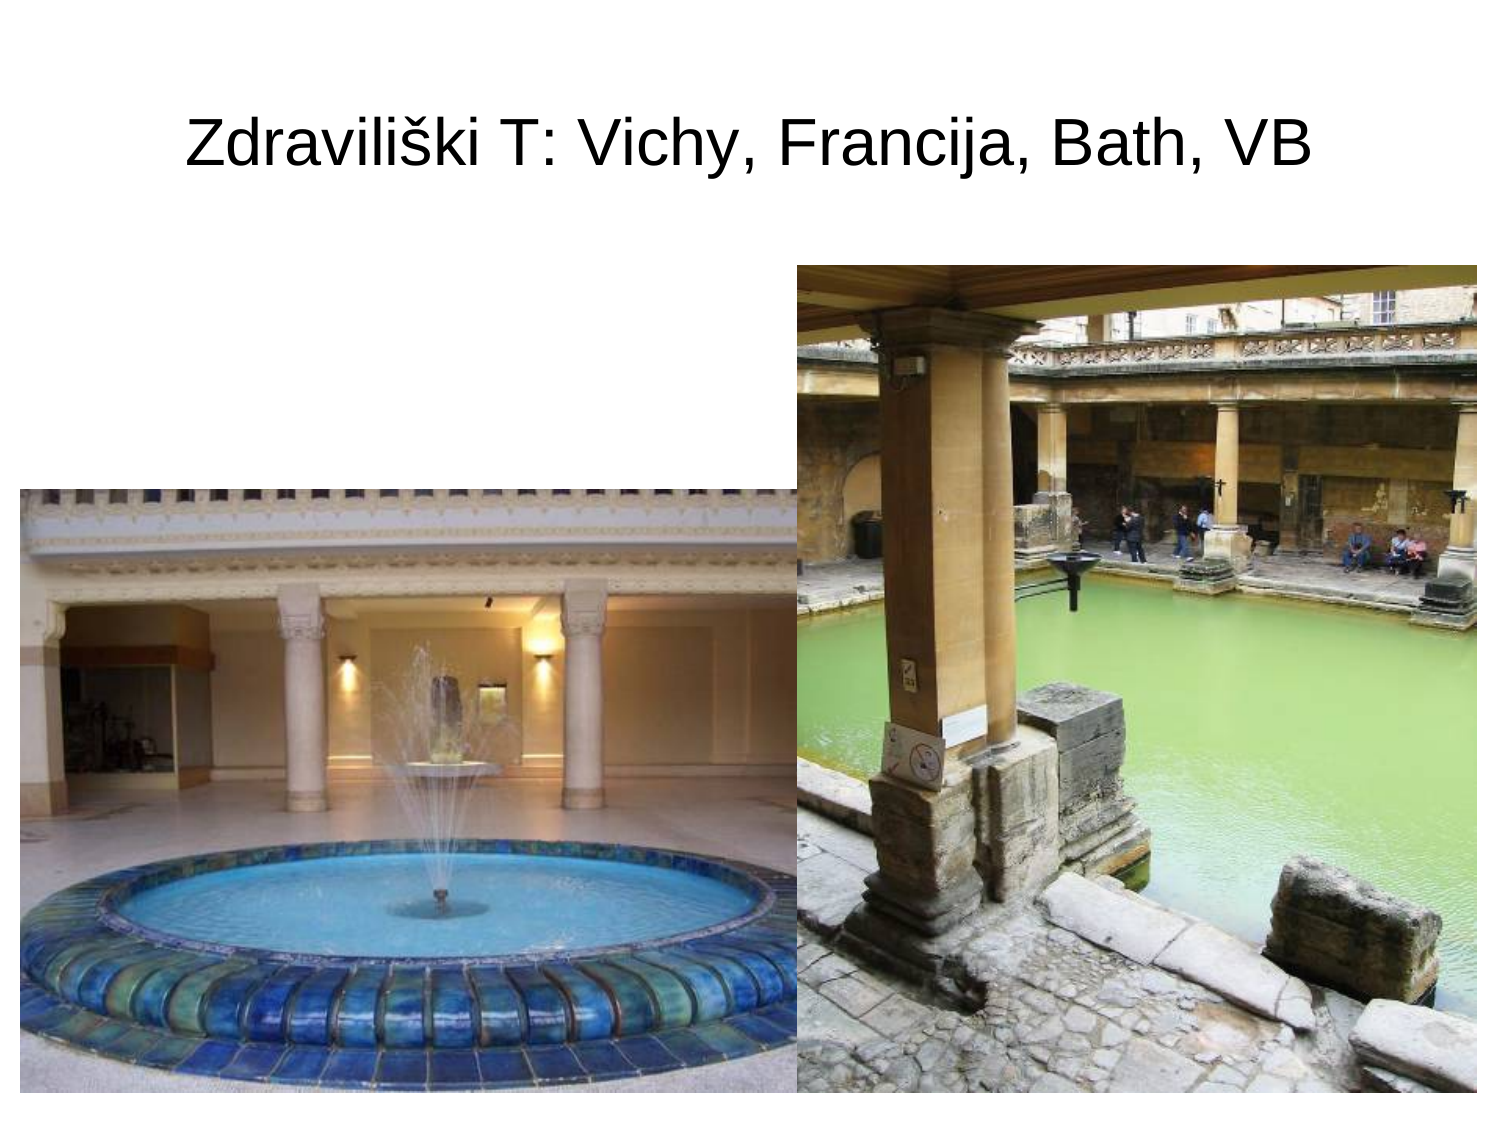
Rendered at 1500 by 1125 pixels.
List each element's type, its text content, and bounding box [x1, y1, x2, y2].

title Zdraviliški T: Vichy, Francija, Bath, VB [75, 45, 1426, 233]
picture [20, 265, 1477, 1093]
